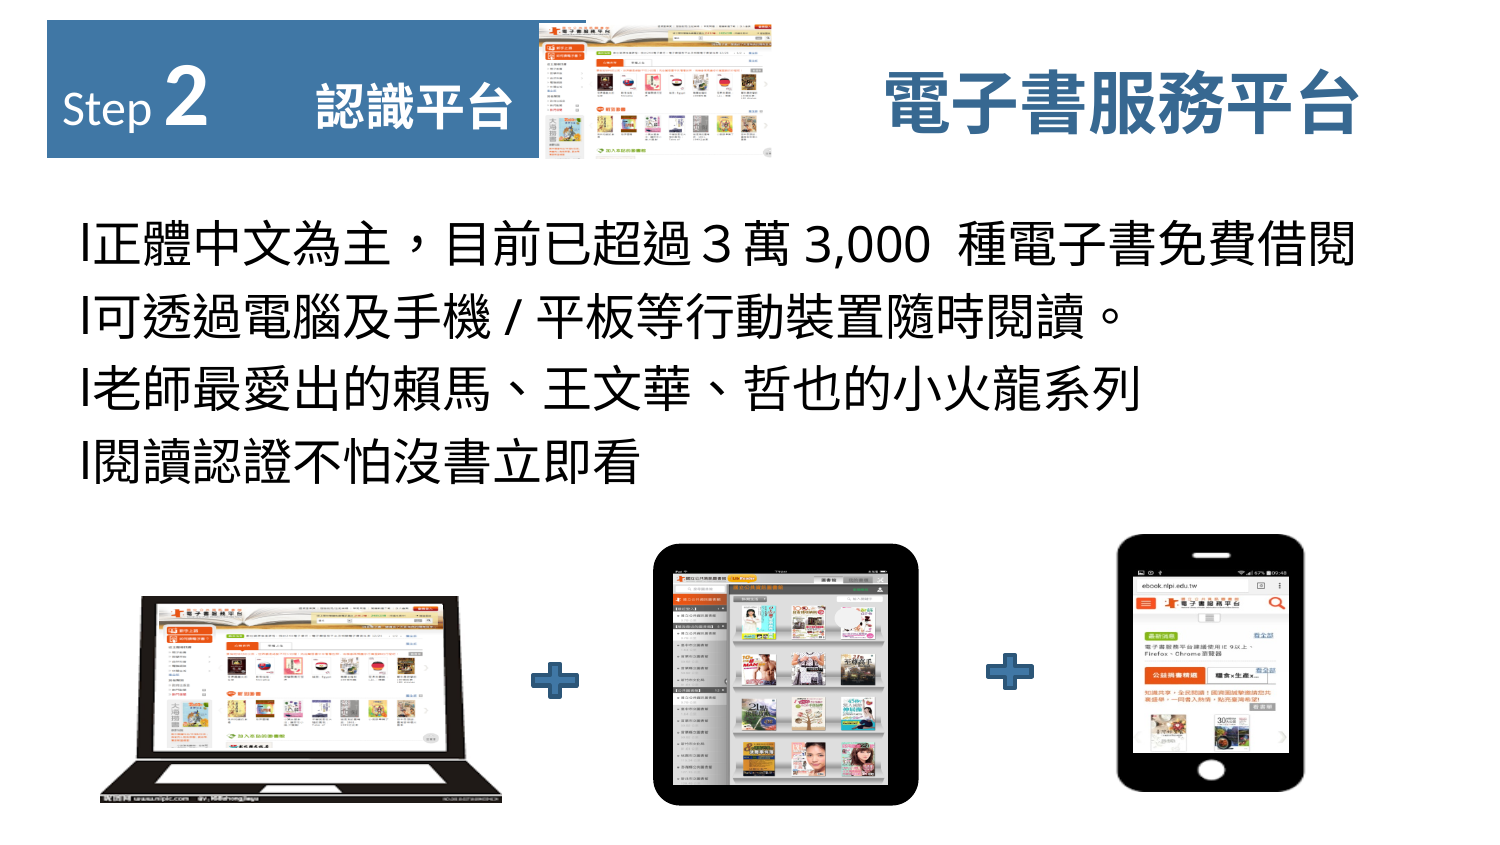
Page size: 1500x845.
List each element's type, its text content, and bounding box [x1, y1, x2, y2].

text_box [533, 664, 577, 697]
text_box 正體中文為主，目前已超過３萬3,000 種電子書免費借閱 可透過電腦及手機/平板等行動裝置隨時閱讀。 老師最愛出的賴馬、王文華、哲也的小火龍系列 閱讀認證不怕沒書立即看 [65, 205, 1400, 497]
picture [100, 596, 502, 803]
picture [673, 569, 888, 785]
text_box 電子書服務平台 [867, 53, 1379, 150]
text_box Step 2 認識平台 [47, 20, 586, 158]
picture [539, 23, 772, 159]
text_box [655, 546, 917, 804]
picture [1039, 534, 1383, 792]
text_box [988, 655, 1032, 688]
